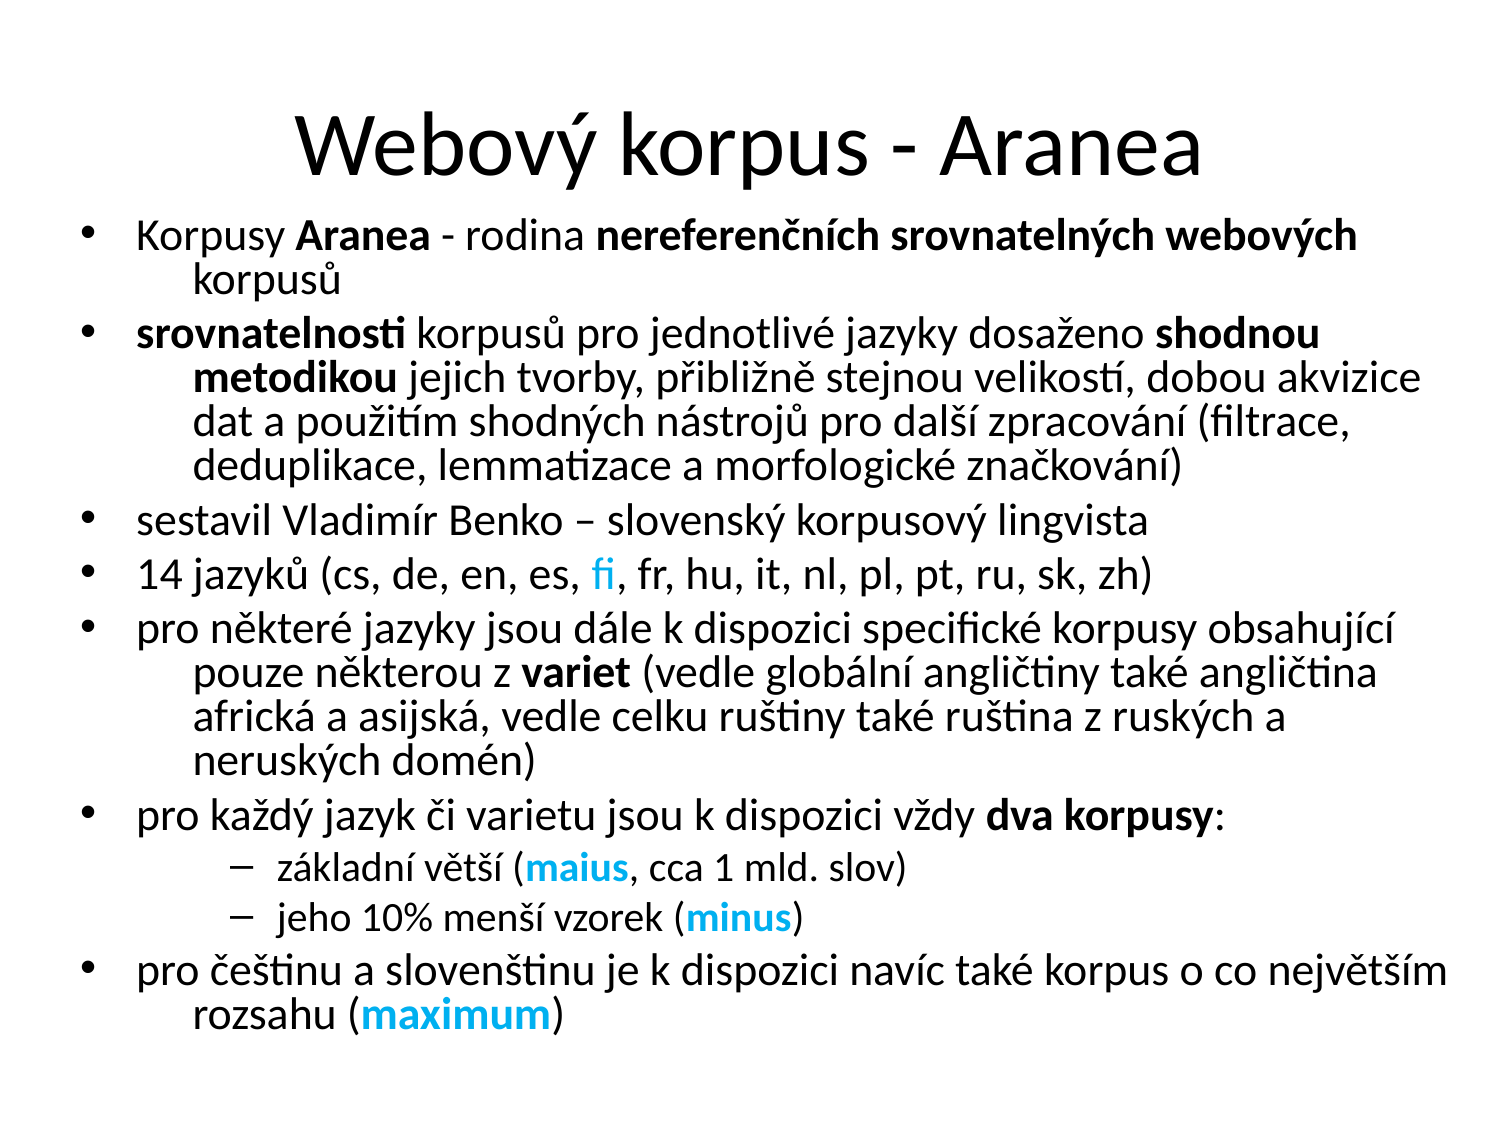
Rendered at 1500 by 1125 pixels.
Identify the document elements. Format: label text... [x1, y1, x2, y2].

title Webový korpus - Aranea [75, 45, 1426, 208]
list Korpusy Aranea - rodina nereferenčních srovnatelných webových korpusů srovnatelnosti korpusů pro jednotlivé jazyky dosaženo shodnou metodikou jejich tvorby, přibližně stejnou velikostí, dobou akvizice dat a použitím shodných nástrojů pro další zpracování (filtrace, deduplikace, lemmatizace a morfologické značkování) sestavil Vladimír Benko – slovenský korpusový lingvista 14 jazyků (cs, de, en, es, fi, fr, hu, it, nl, pl, pt, ru, sk, zh) pro některé jazyky jsou dále k dispozici specifické korpusy obsahující pouze některou z variet (vedle globální angličtiny také angličtina africká a asijská, vedle celku ruštiny také ruština z ruských a neruských domén) pro každý jazyk či varietu jsou k dispozici vždy dva korpusy: základní větší (maius, cca 1 mld. slov) jeho 10% menší vzorek (minus) pro češtinu a slovenštinu je k dispozici navíc také korpus o co největším rozsahu (maximum) [64, 208, 1471, 1095]
